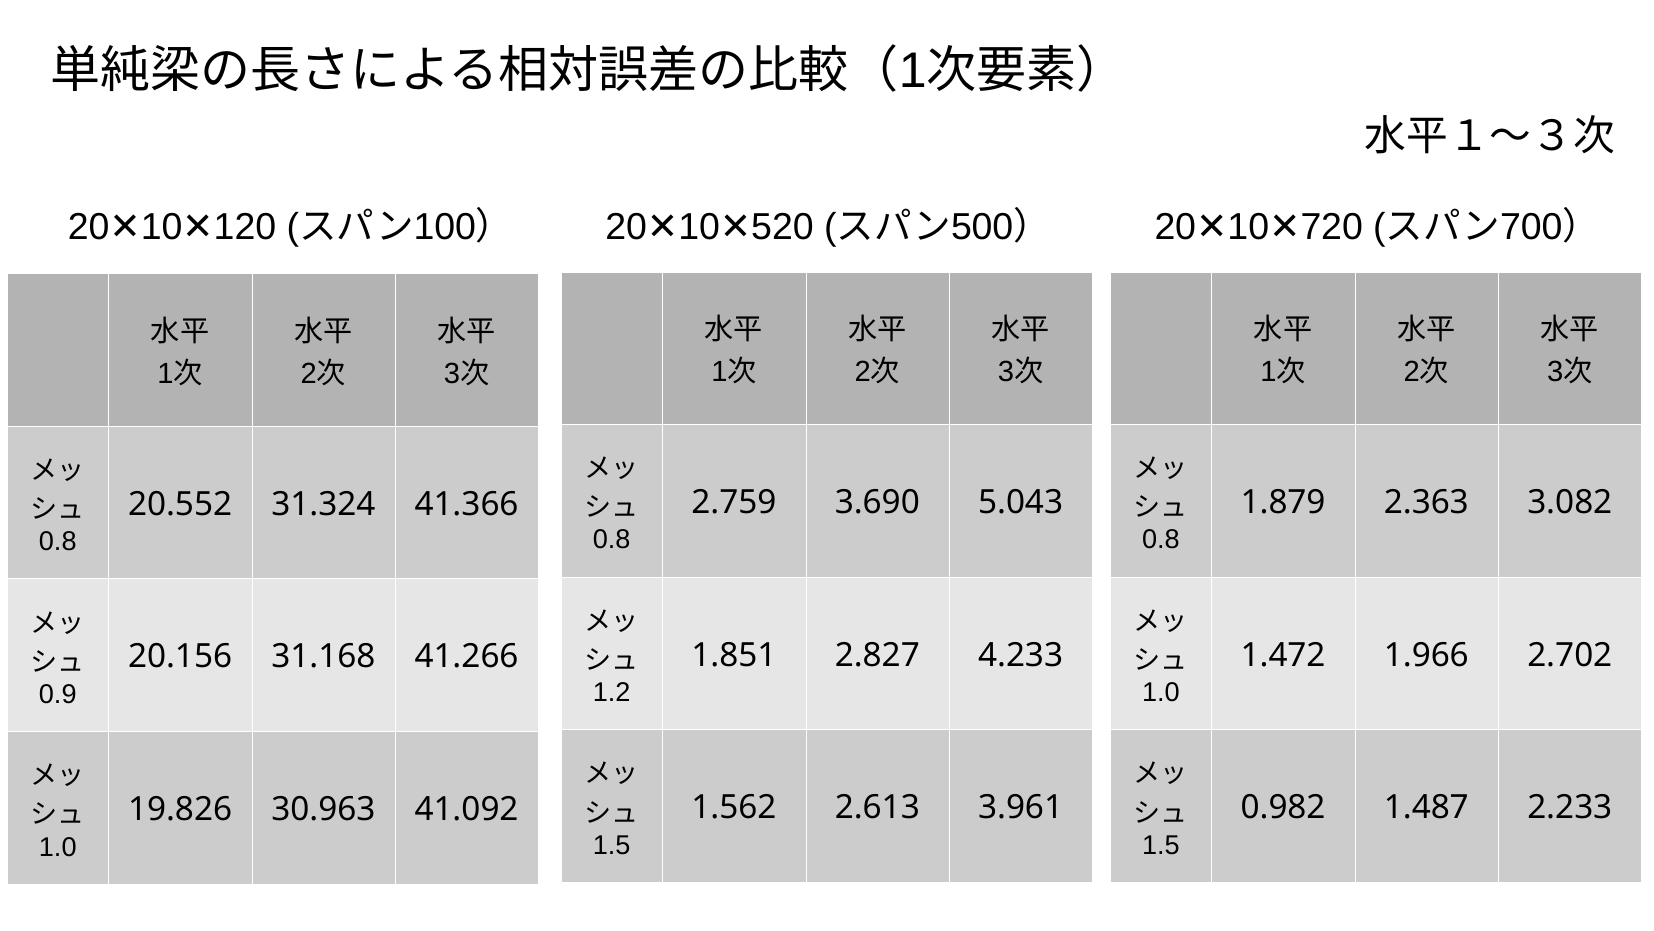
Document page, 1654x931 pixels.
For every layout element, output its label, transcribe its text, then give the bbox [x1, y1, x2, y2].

table_cell 5.043 [950, 425, 1092, 577]
table_cell 41.366 [396, 427, 538, 578]
table_cell メッシュ0.8 [1111, 425, 1211, 577]
table_cell メッシュ1.2 [562, 578, 662, 729]
text_box 20✕10✕720 (スパン700） [1139, 188, 1615, 367]
table_cell メッシュ0.8 [8, 427, 108, 578]
table_cell 30.963 [253, 732, 395, 884]
text_box 単純梁の長さによる相対誤差の比較（1次要素） [35, 22, 1430, 166]
table_cell 1.879 [1212, 425, 1355, 577]
table_cell 2.233 [1499, 730, 1641, 882]
table_cell 20.156 [109, 579, 252, 731]
table_cell 1.472 [1212, 578, 1355, 729]
table_header [1111, 273, 1211, 424]
table_cell 1.487 [1356, 730, 1498, 882]
table_cell 2.613 [807, 730, 949, 882]
table_header 水平 3次 [1499, 273, 1641, 424]
table_cell 0.982 [1212, 730, 1355, 882]
table_cell 2.759 [663, 425, 806, 577]
table_header 水平 2次 [1356, 367, 1498, 424]
table_header [562, 273, 662, 424]
table_cell 1.966 [1356, 578, 1498, 729]
table_cell 19.826 [109, 732, 252, 884]
table_header 水平 1次 [1212, 367, 1355, 424]
table_cell 2.827 [807, 578, 949, 729]
table_cell メッシュ1.5 [562, 730, 662, 882]
table_cell メッシュ1.0 [8, 732, 108, 884]
table_cell メッシュ1.5 [1111, 730, 1211, 882]
table_cell 31.324 [253, 427, 395, 578]
table_header 水平 2次 [253, 367, 395, 426]
table_header 水平 3次 [950, 273, 1092, 424]
table_cell 2.702 [1499, 578, 1641, 729]
table_cell 41.092 [396, 732, 538, 884]
table_cell 3.961 [950, 730, 1092, 882]
table_cell 31.168 [253, 579, 395, 731]
table_cell 3.082 [1499, 425, 1641, 577]
table_cell メッシュ1.0 [1111, 578, 1211, 729]
table_header 水平 2次 [807, 367, 949, 424]
table_cell 2.363 [1356, 425, 1498, 577]
table_cell 4.233 [950, 578, 1092, 729]
table_cell 1.562 [663, 730, 806, 882]
text_box 20✕10✕520 (スパン500） [590, 188, 1066, 367]
table_header 水平 1次 [109, 367, 252, 426]
text_box 20✕10✕120 (スパン100） [53, 188, 529, 367]
table_cell メッシュ0.8 [562, 425, 662, 577]
table_cell 1.851 [663, 578, 806, 729]
table_cell 20.552 [109, 427, 252, 578]
table_header 水平 3次 [396, 274, 538, 426]
text_box 水平１〜３次 [1349, 94, 1630, 170]
table_header 水平 1次 [663, 367, 806, 424]
table_cell 41.266 [396, 579, 538, 731]
table_cell メッシュ0.9 [8, 579, 108, 731]
table_cell 3.690 [807, 425, 949, 577]
table_header [8, 274, 108, 426]
